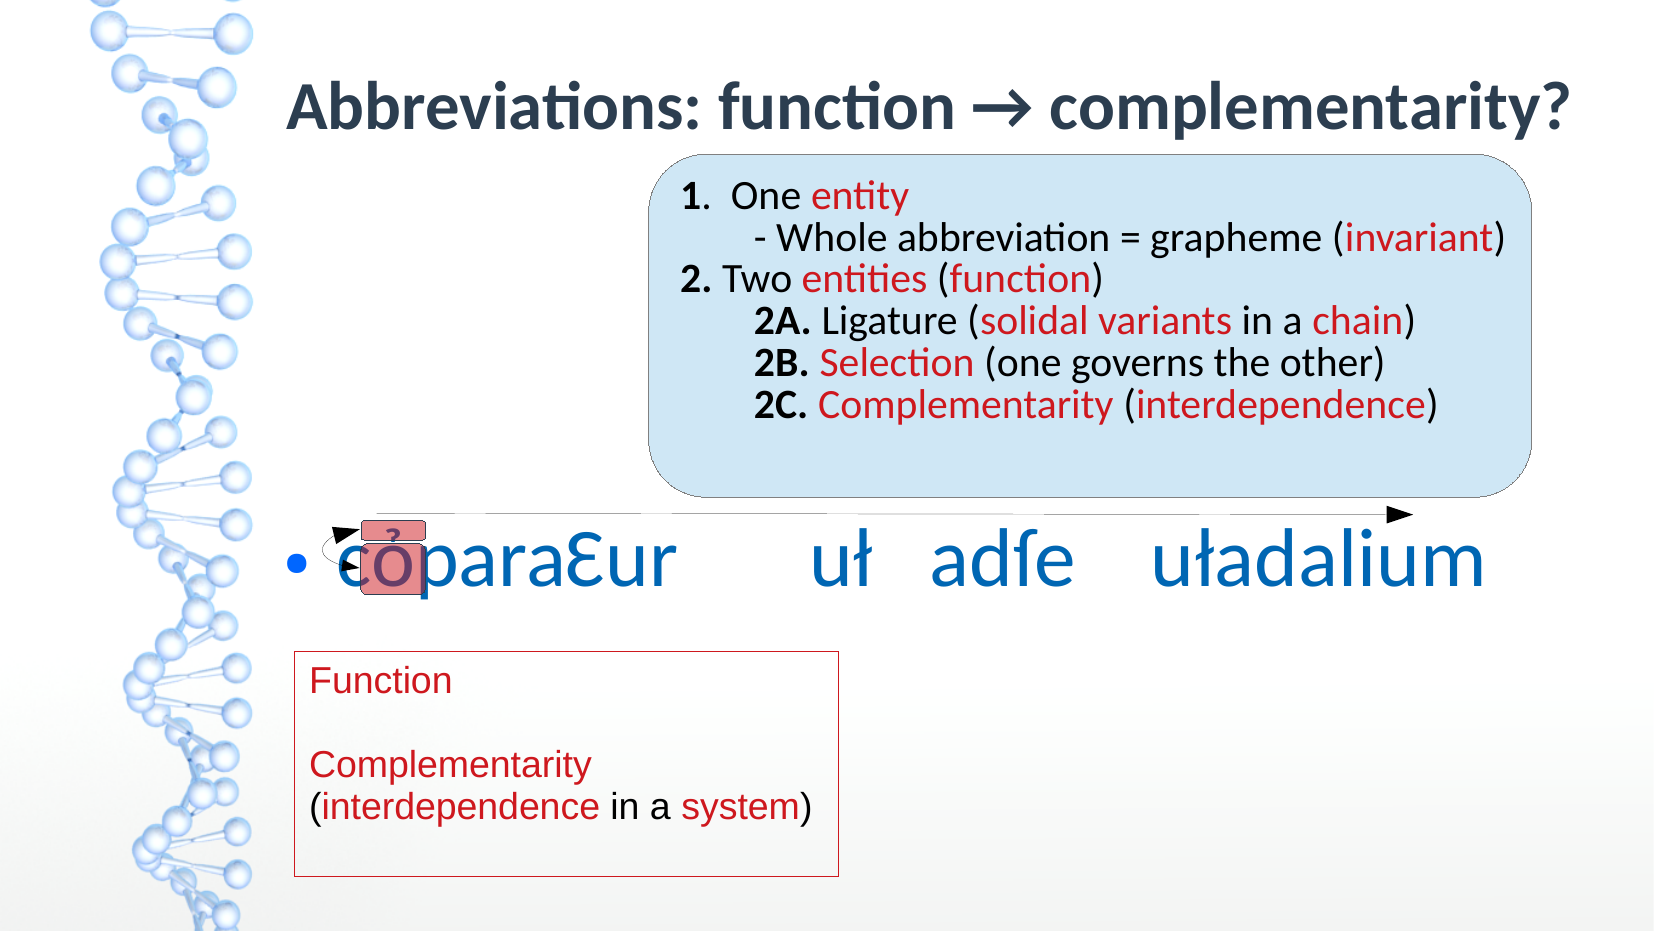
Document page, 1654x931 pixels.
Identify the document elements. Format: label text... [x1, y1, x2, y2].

title Abbreviations: function → complementarity? [265, 35, 1595, 189]
text_box [361, 520, 426, 541]
text_box Function Complementarity (interdependence in a system) [294, 651, 839, 877]
text_box 1. One entity - Whole abbreviation = grapheme (invariant) 2. Two entities (function) 2A. Ligature (solidal variants in a chain) 2B. Selection (one governs the other) 2C. Complementarity (interdependence) [648, 154, 1532, 498]
picture [0, 0, 1654, 931]
text_box [360, 543, 426, 595]
list cỏparaƐur uł adſe uładalium [265, 523, 1629, 615]
